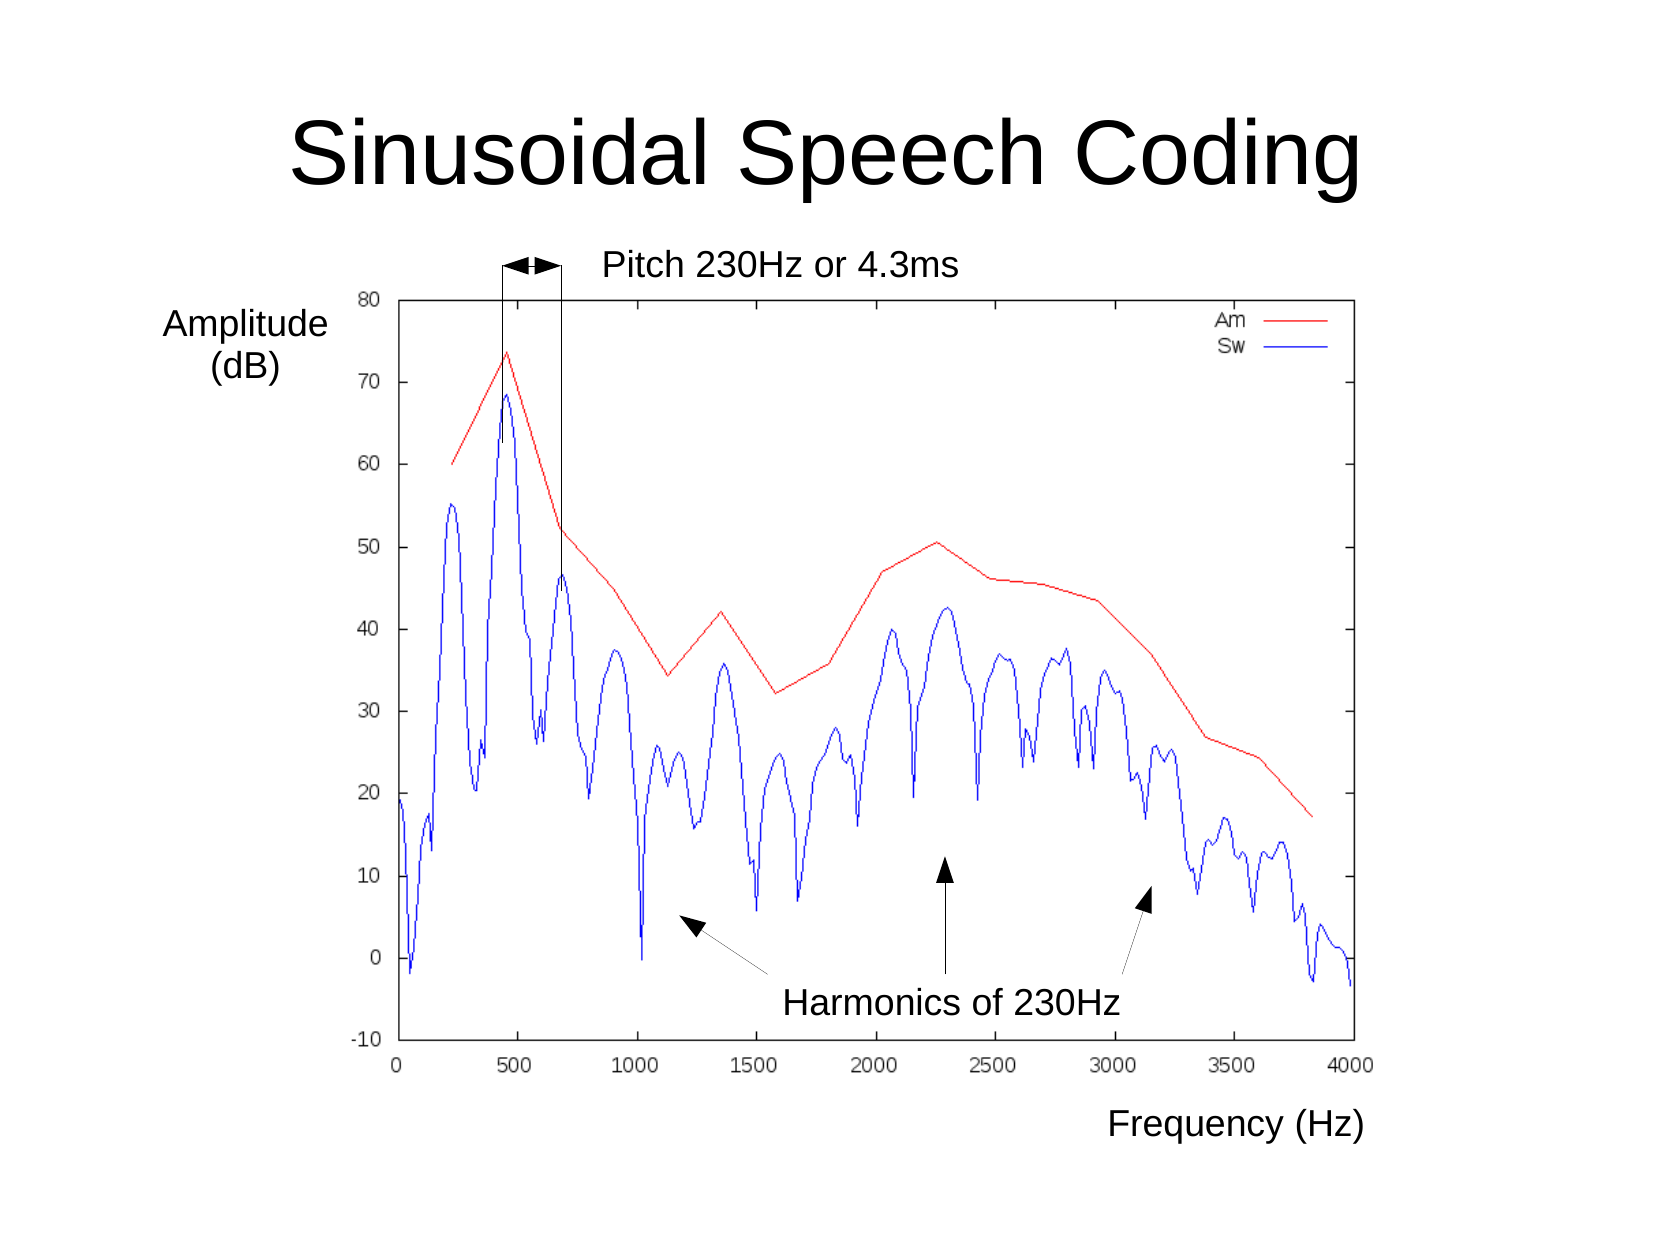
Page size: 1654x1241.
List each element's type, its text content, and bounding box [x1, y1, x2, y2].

text_box Amplitude (dB) [147, 295, 344, 414]
text_box Harmonics of 230Hz [767, 974, 1137, 1032]
text_box Pitch 230Hz or 4.3ms [586, 236, 975, 294]
picture [296, 274, 1388, 1093]
title Sinusoidal Speech Coding [82, 56, 1571, 250]
text_box Frequency (Hz) [1092, 1094, 1380, 1152]
